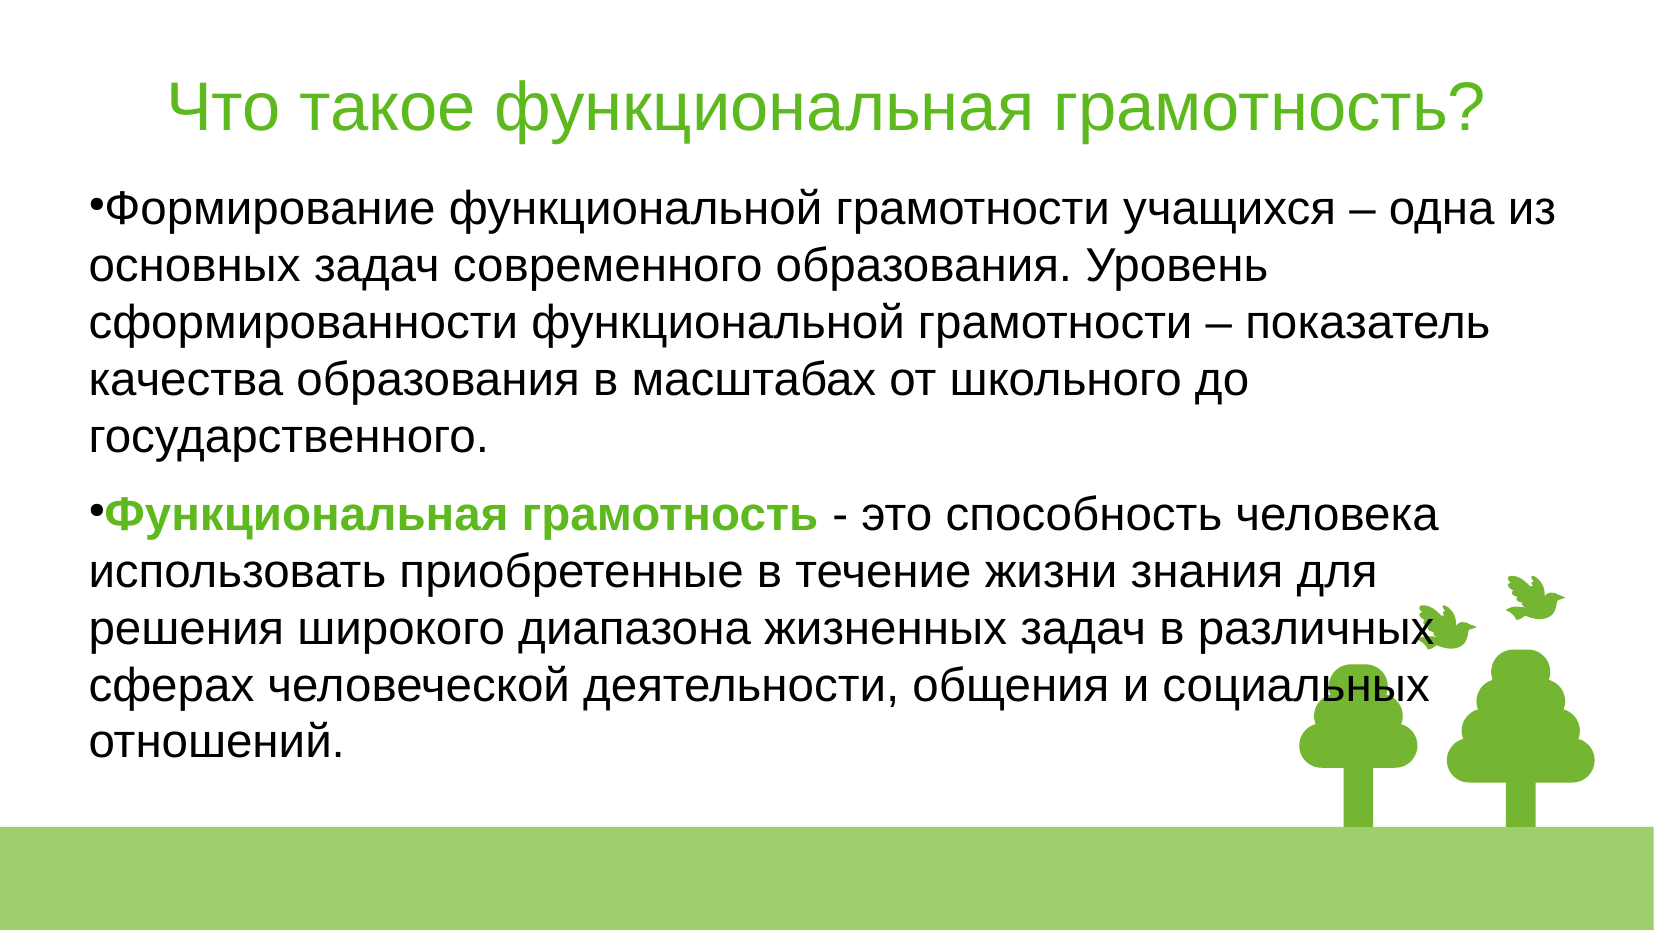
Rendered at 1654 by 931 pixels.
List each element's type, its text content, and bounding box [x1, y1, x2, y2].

title Что такое функциональная грамотность? [88, 29, 1565, 177]
list Формирование функциональной грамотности учащихся – одна из основных задач современного образования. Уровень сформированности функциональной грамотности – показатель качества образования в масштабах от школьного до государственного. Функциональная грамотность - это способность человека использовать приобретенные в течение жизни знания для решения широкого диапазона жизненных задач в различных сферах человеческой деятельности, общения и социальных отношений. [88, 177, 1565, 768]
